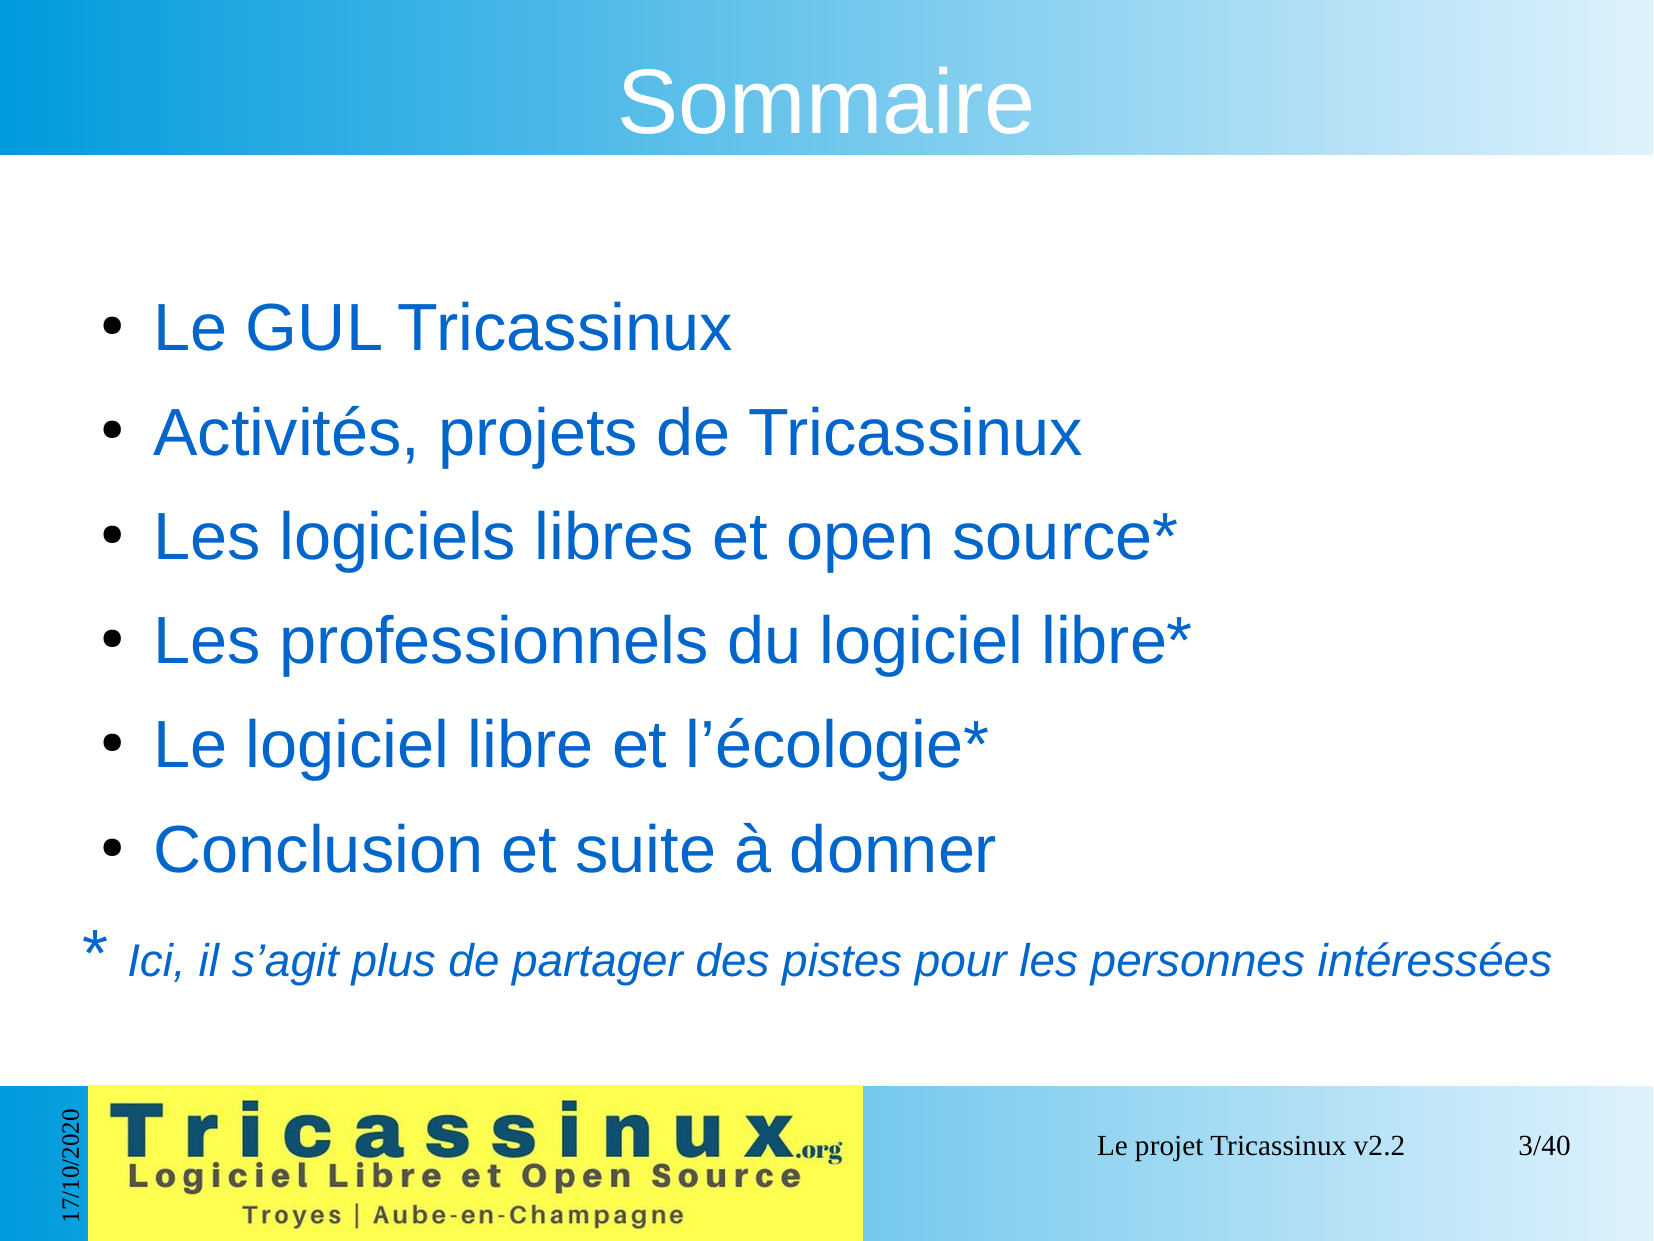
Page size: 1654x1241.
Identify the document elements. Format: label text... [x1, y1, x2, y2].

title Sommaire [82, 49, 1571, 155]
picture [89, 1085, 863, 1241]
list Le GUL Tricassinux Activités, projets de Tricassinux Les logiciels libres et open source* Les professionnels du logiciel libre* Le logiciel libre et l’écologie* Conclusion et suite à donner * Ici, il s’agit plus de partager des pistes pour les personnes intéressées [82, 290, 1571, 1010]
